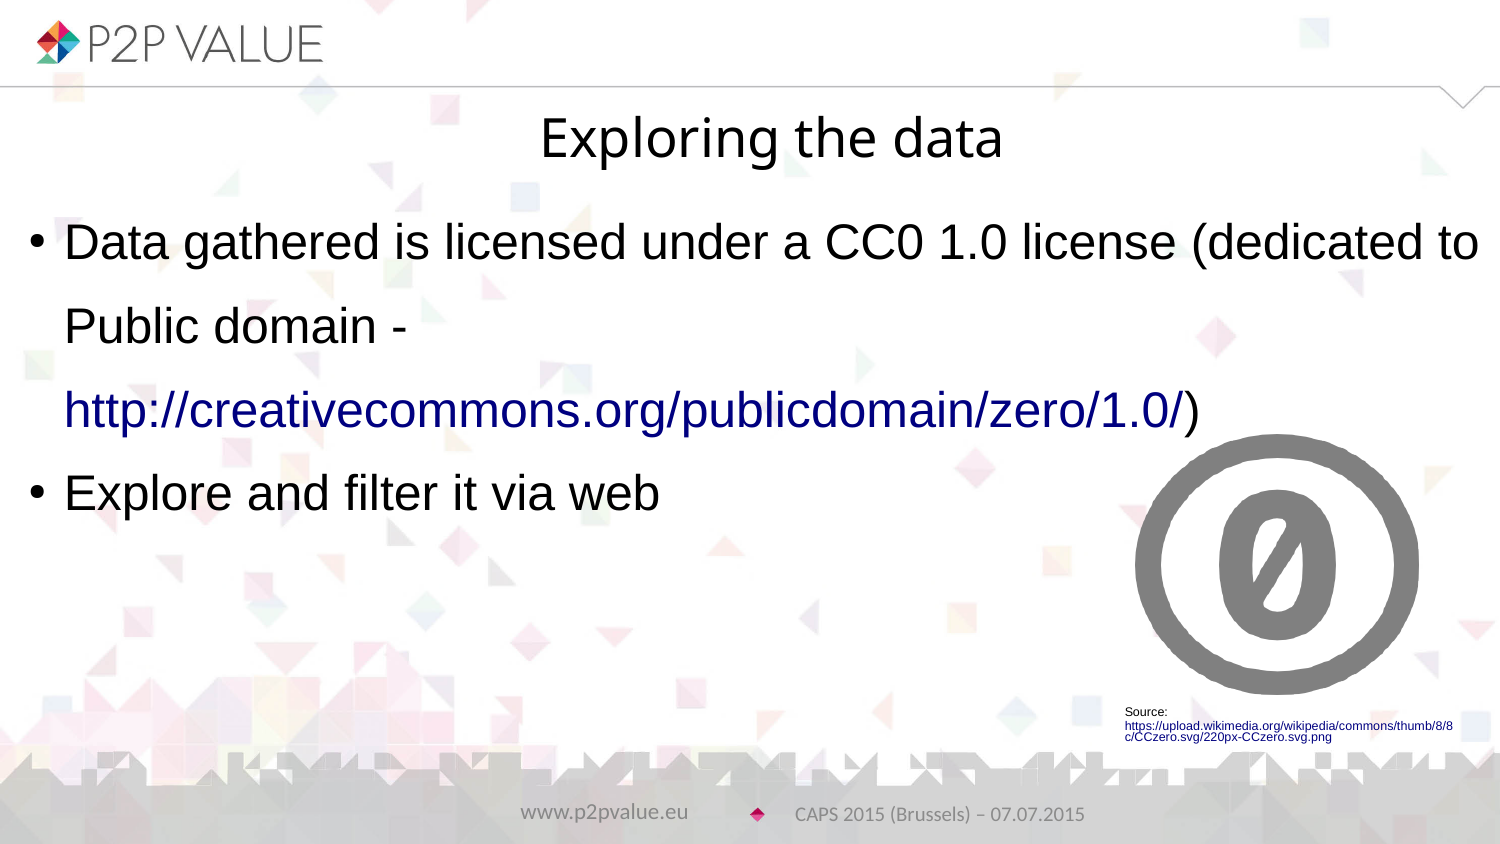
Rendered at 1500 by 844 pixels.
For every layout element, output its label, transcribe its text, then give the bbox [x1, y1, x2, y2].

text_box CAPS 2015 (Brussels) – 07.07.2015 [781, 790, 1474, 836]
picture [0, 0, 1500, 844]
title Exploring the data [105, 92, 1441, 180]
text_box www.p2pvalue.eu [514, 790, 733, 830]
subtitle Data gathered is licensed under a CC0 1.0 license (dedicated to Public domain -http://creativecommons.org/publicdomain/zero/1.0/) Explore and filter it via web [15, 180, 1496, 736]
text_box Source: https://upload.wikimedia.org/wikipedia/commons/thumb/8/8c/CCzero.svg/220px-CCzero.svg.png [1110, 697, 1471, 766]
